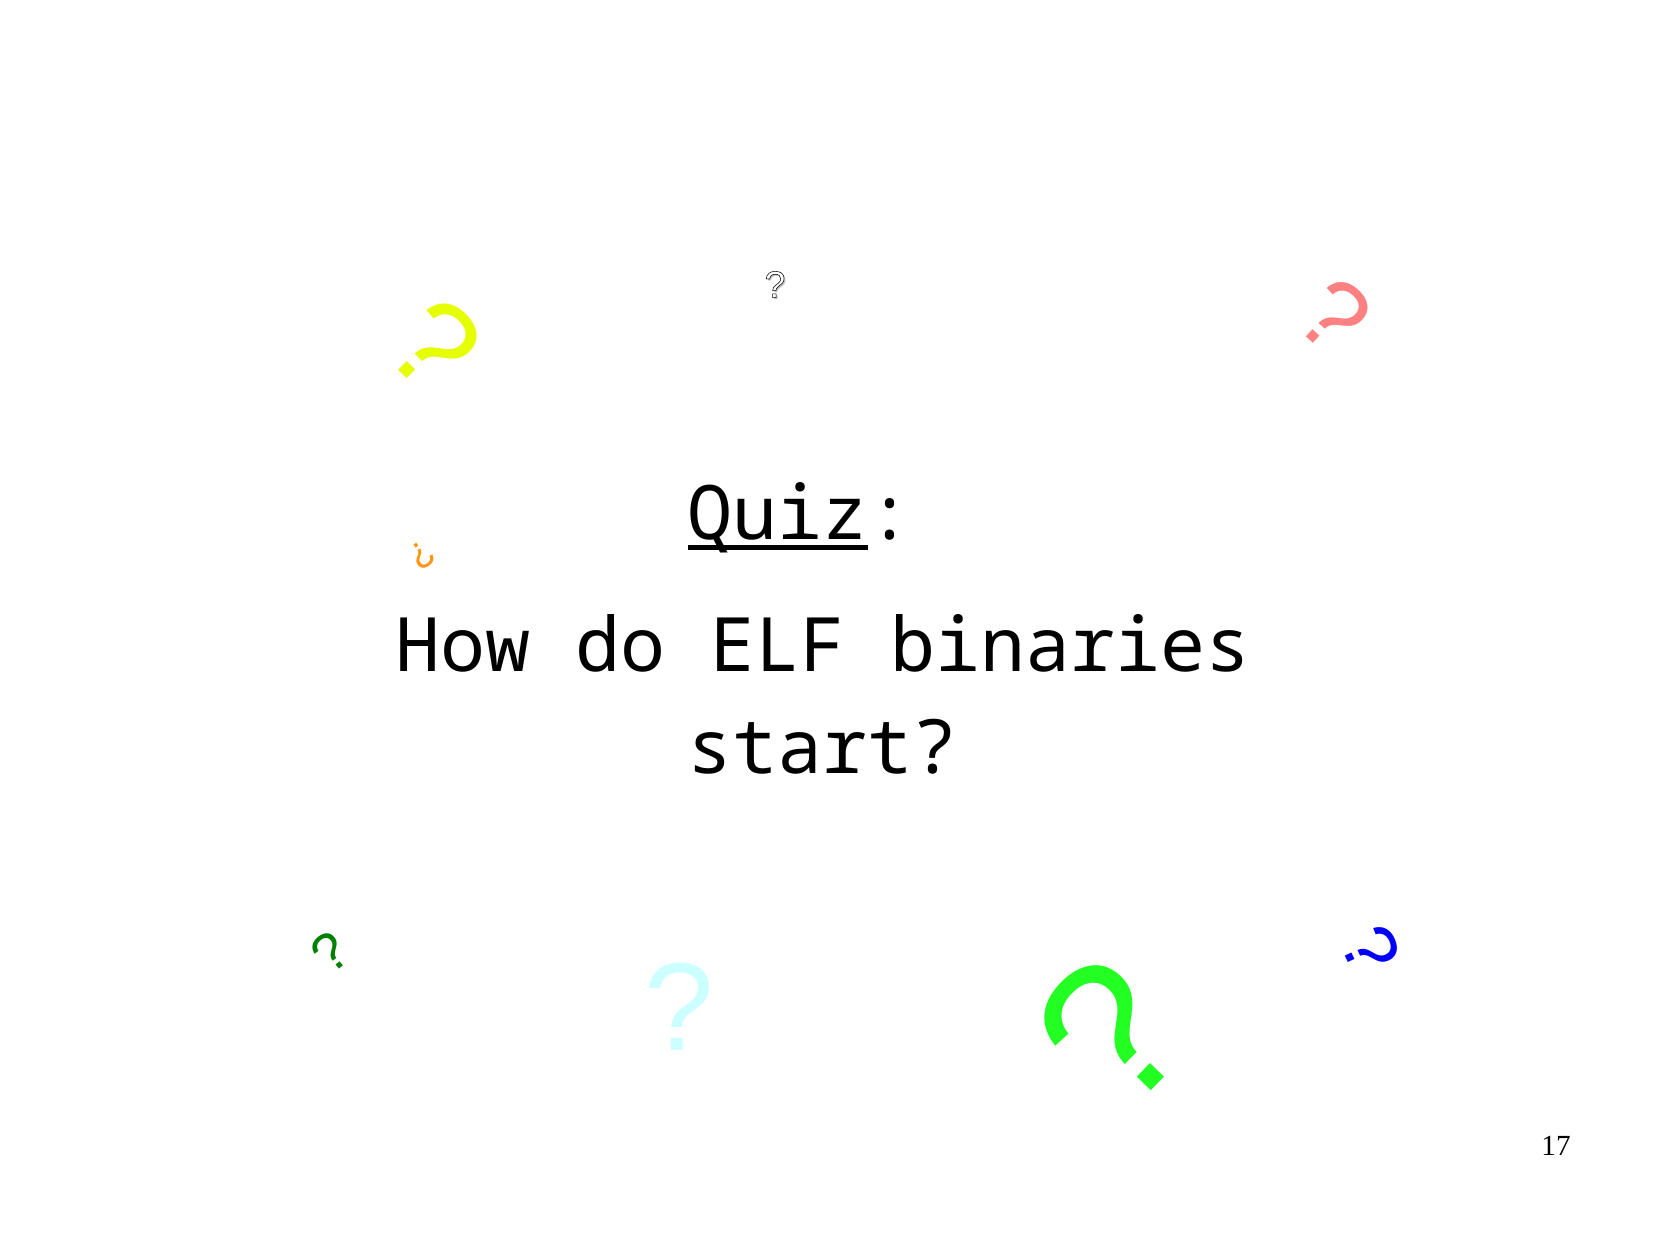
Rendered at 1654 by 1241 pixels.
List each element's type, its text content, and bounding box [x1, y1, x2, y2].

text_box ? [345, 255, 525, 435]
text_box ? [385, 516, 460, 593]
text_box ? [1260, 240, 1409, 391]
list Quiz: How do ELF binaries start? [285, 458, 1361, 826]
text_box ? [749, 256, 801, 313]
text_box ? [1310, 896, 1431, 1003]
text_box ? [975, 900, 1246, 1168]
text_box ? [630, 930, 730, 1085]
text_box ? [282, 904, 378, 1001]
